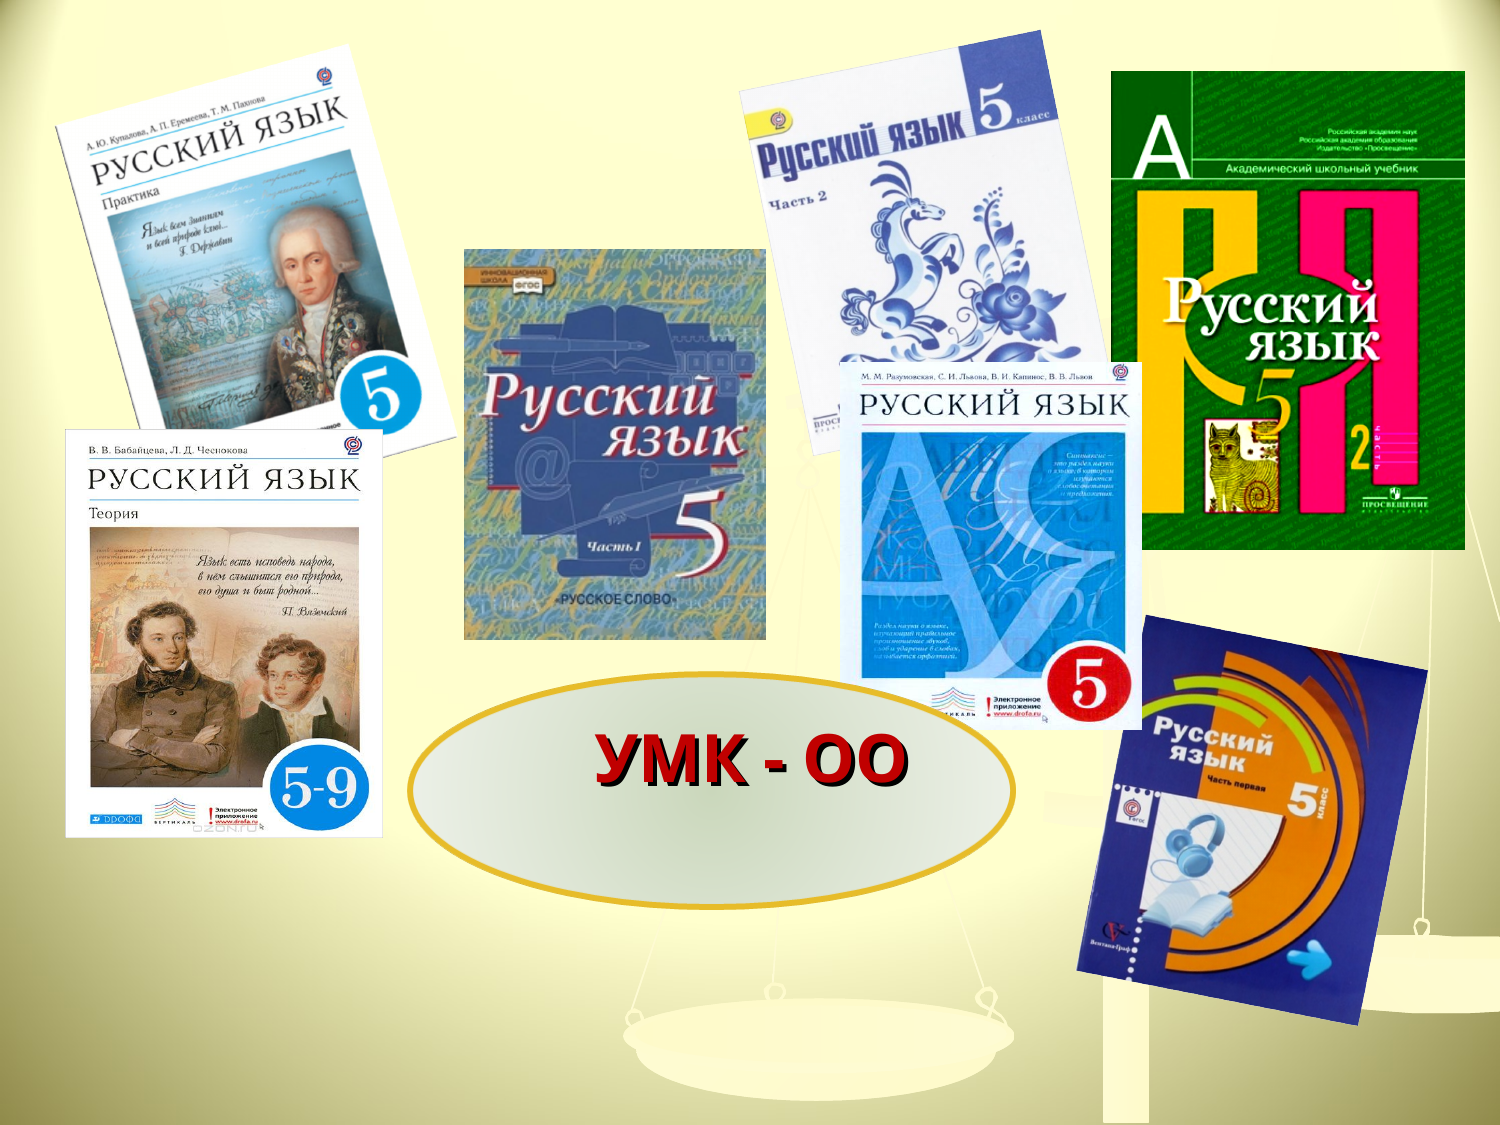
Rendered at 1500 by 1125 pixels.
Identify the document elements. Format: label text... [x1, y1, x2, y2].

picture [1416, 922, 1427, 935]
text_box УМК - ОО [497, 708, 925, 872]
picture [0, 0, 1500, 1125]
